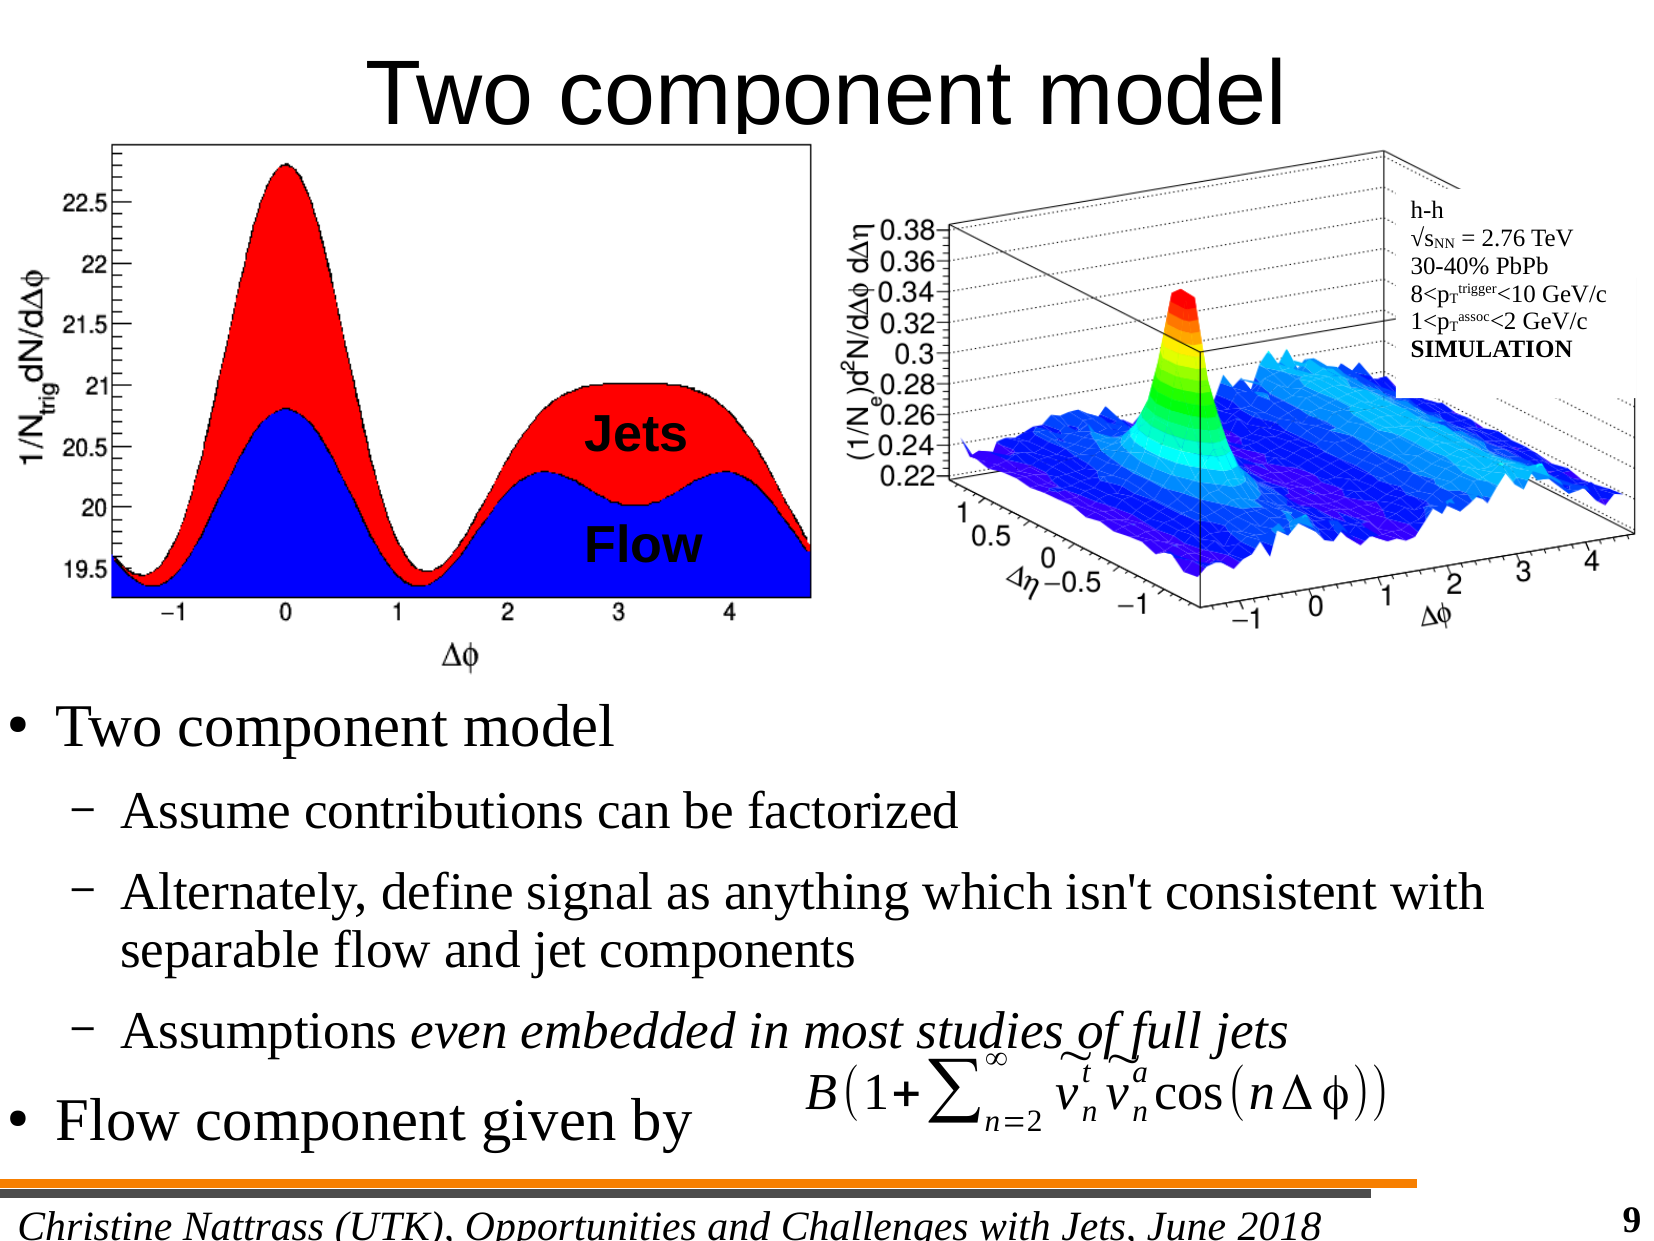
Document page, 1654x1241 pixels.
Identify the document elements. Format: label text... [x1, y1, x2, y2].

text_box Flow [570, 507, 726, 582]
text_box Jets [570, 397, 726, 471]
chart [797, 1050, 1396, 1138]
picture [825, 140, 1651, 659]
title Two component model [82, 32, 1571, 153]
text_box h-h √sNN = 2.76 TeV 30-40% PbPb 8<pTtrigger<10 GeV/c 1<pTassoc<2 GeV/c SIMULATION [1395, 189, 1636, 399]
picture [10, 134, 817, 682]
list Two component model Assume contributions can be factorized Alternately, define signal as anything which isn't consistent with separable flow and jet components Assumptions even embedded in most studies of full jets Flow component given by [0, 692, 1651, 1156]
